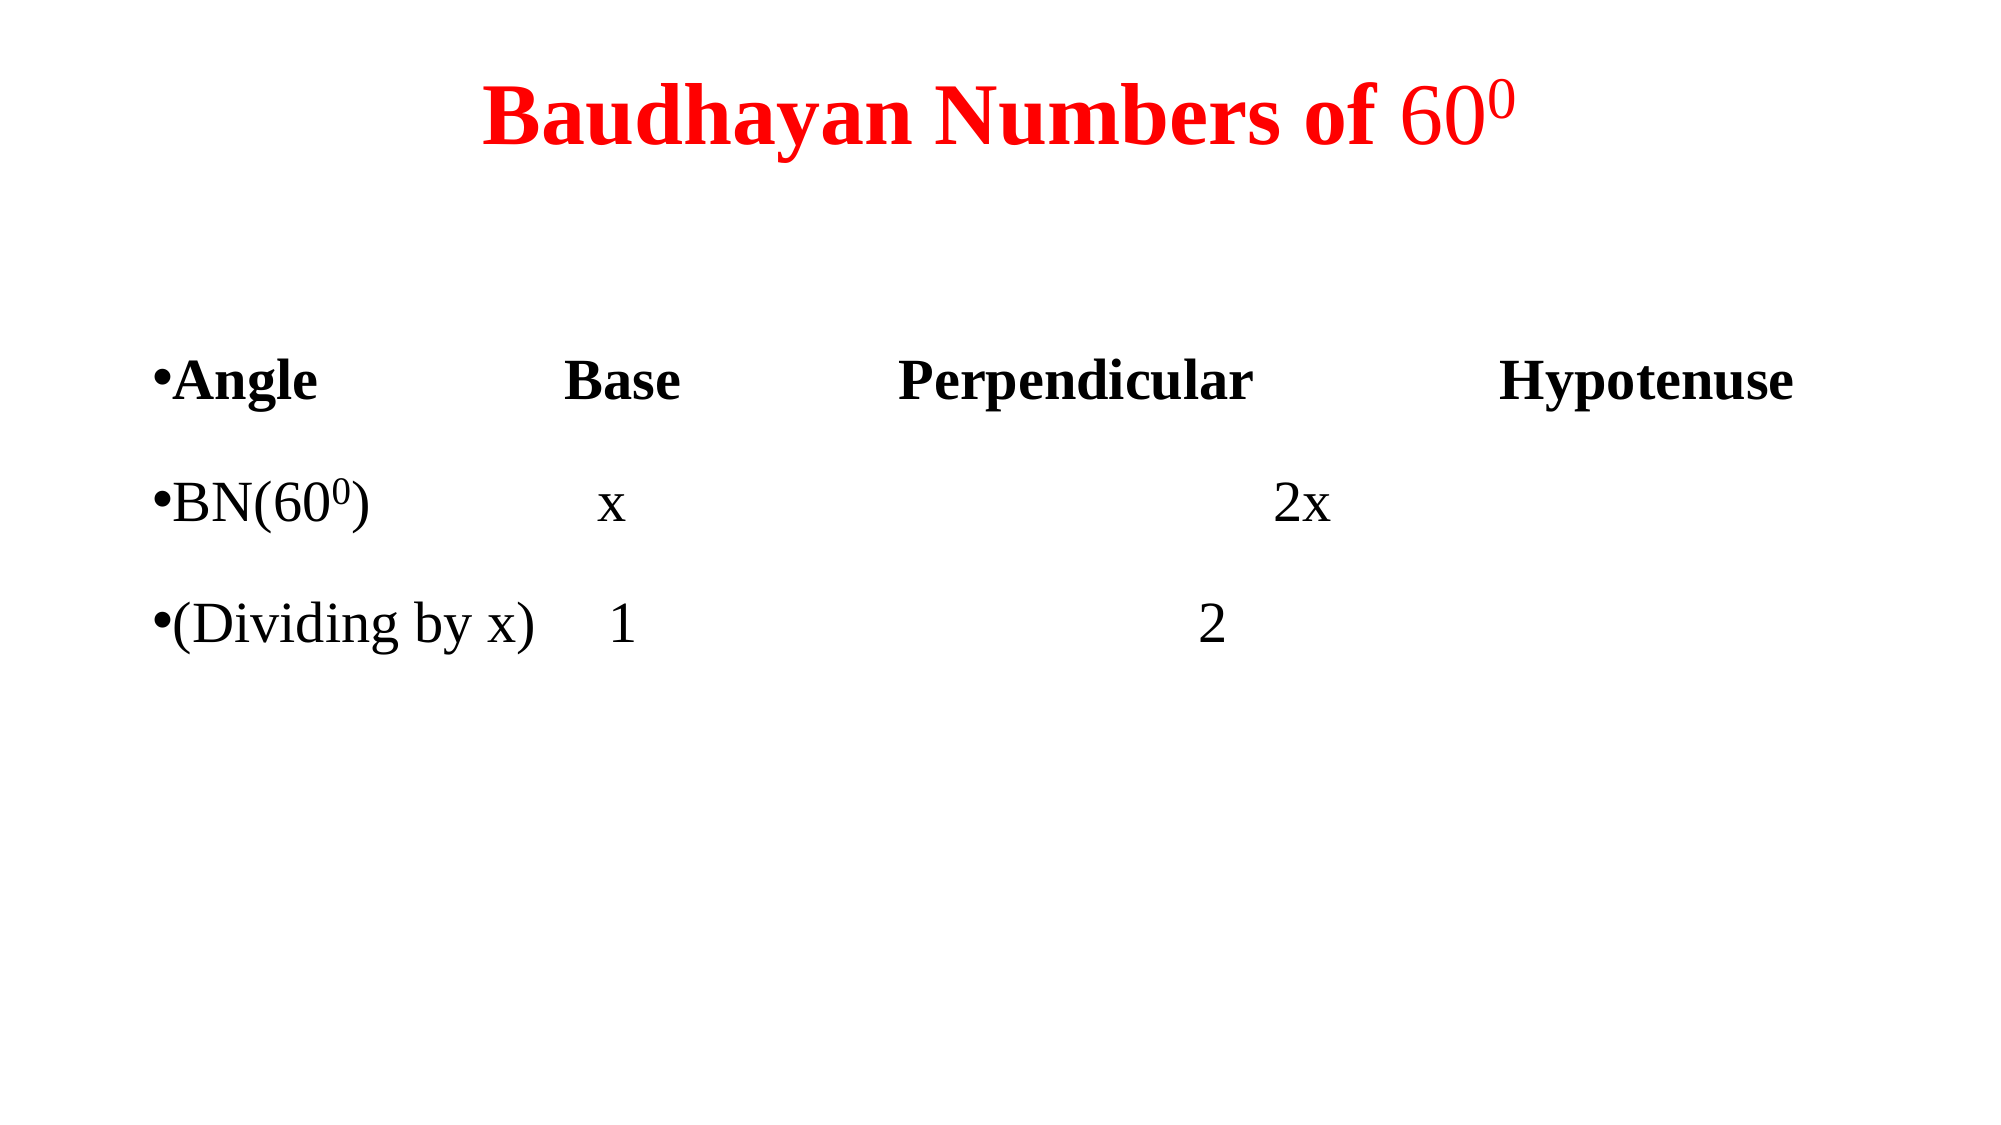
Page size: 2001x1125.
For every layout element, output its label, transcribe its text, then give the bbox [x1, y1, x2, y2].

title Baudhayan Numbers of 600 [137, 59, 1863, 278]
list Angle Base Perpendicular Hypotenuse BN(600) x 2x (Dividing by x) 1 2 [137, 299, 1863, 1014]
